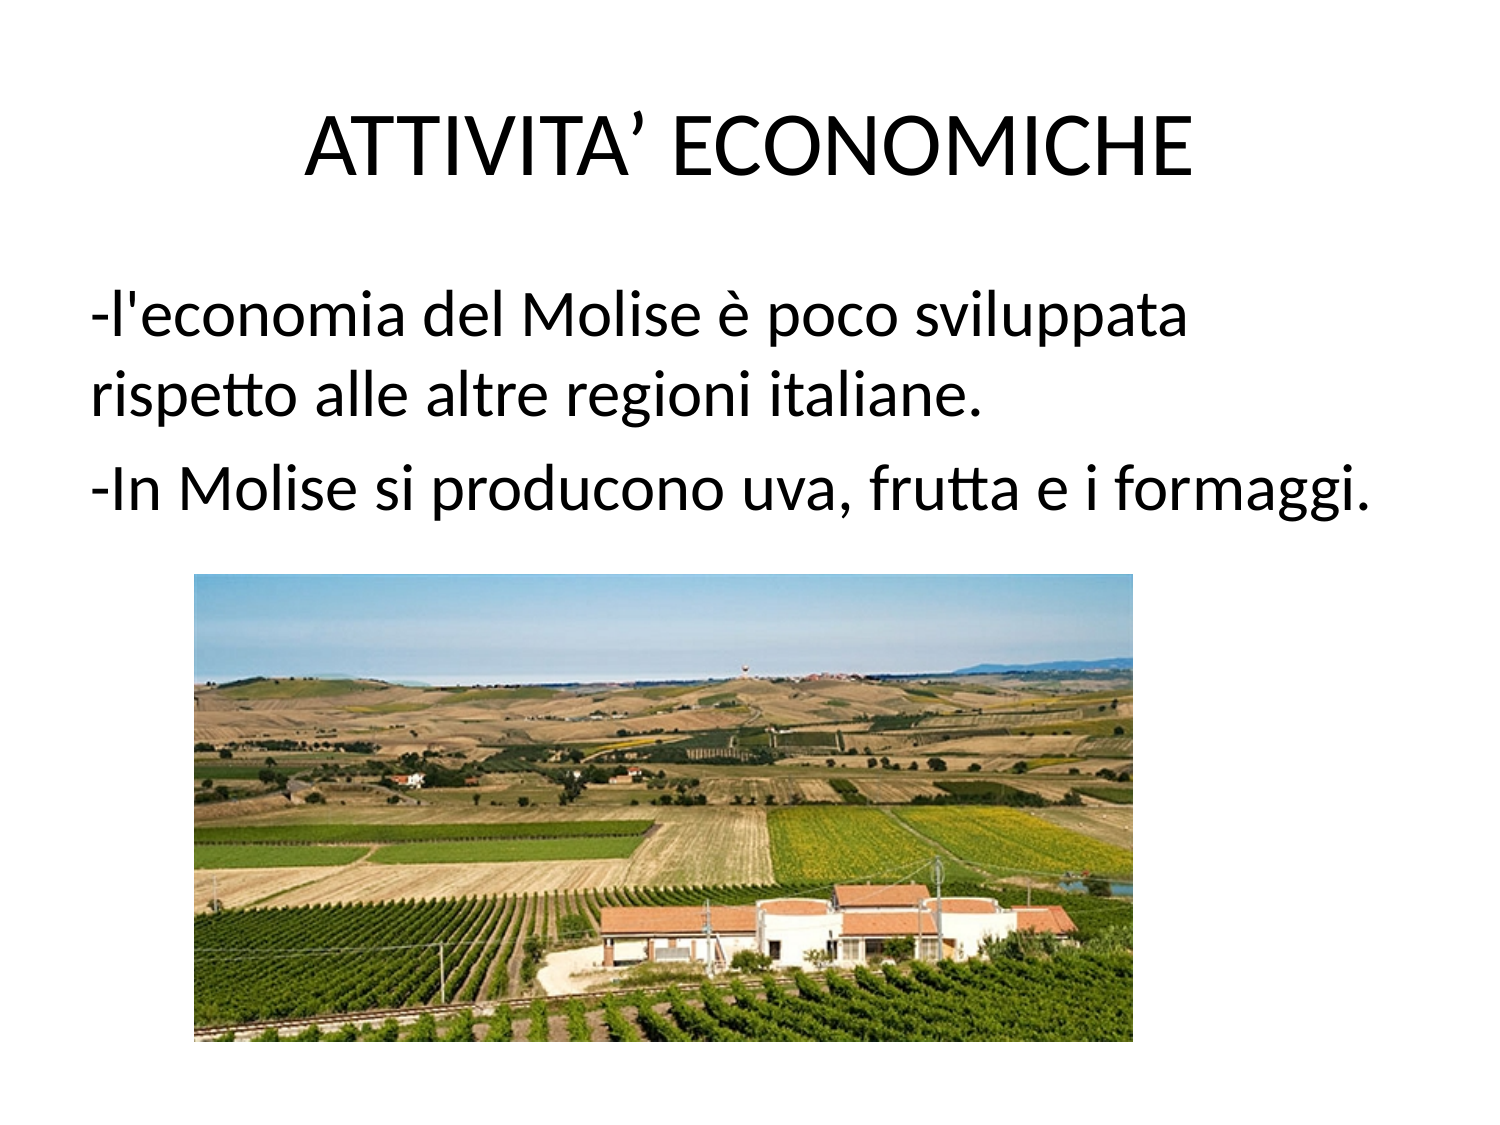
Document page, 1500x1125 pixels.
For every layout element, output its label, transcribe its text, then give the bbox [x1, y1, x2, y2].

list -l'economia del Molise è poco sviluppata rispetto alle altre regioni italiane. -In Molise si producono uva, frutta e i formaggi. [75, 262, 1425, 1005]
picture [194, 574, 1133, 1042]
title ATTIVITA’ ECONOMICHE [75, 45, 1425, 233]
